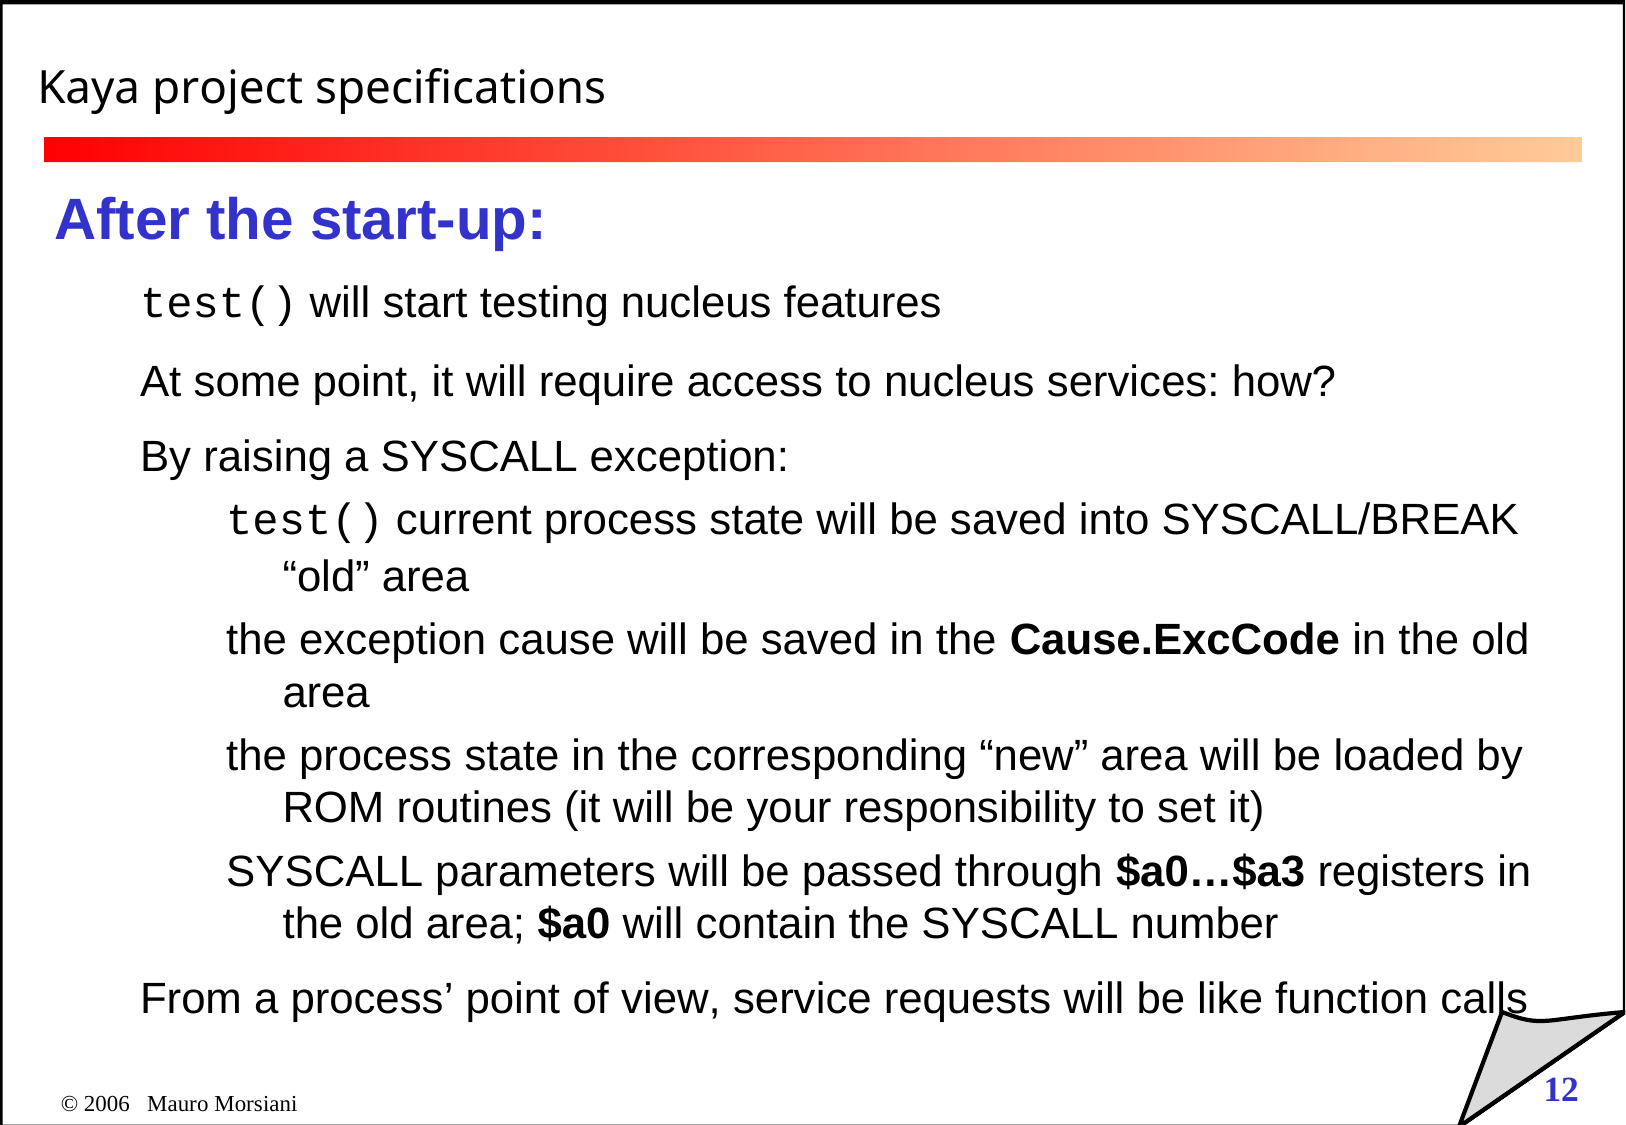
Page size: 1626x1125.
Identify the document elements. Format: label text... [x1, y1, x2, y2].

title Kaya project specifications [37, 44, 1588, 131]
list After the start-up: test() will start testing nucleus features At some point, it will require access to nucleus services: how? By raising a SYSCALL exception: test() current process state will be saved into SYSCALL/BREAK “old” area the exception cause will be saved in the Cause.ExcCode in the old area the process state in the corresponding “new” area will be loaded by ROM routines (it will be your responsibility to set it) SYSCALL parameters will be passed through $a0…$a3 registers in the old area; $a0 will contain the SYSCALL number From a process’ point of view, service requests will be like function calls [54, 187, 1571, 1125]
